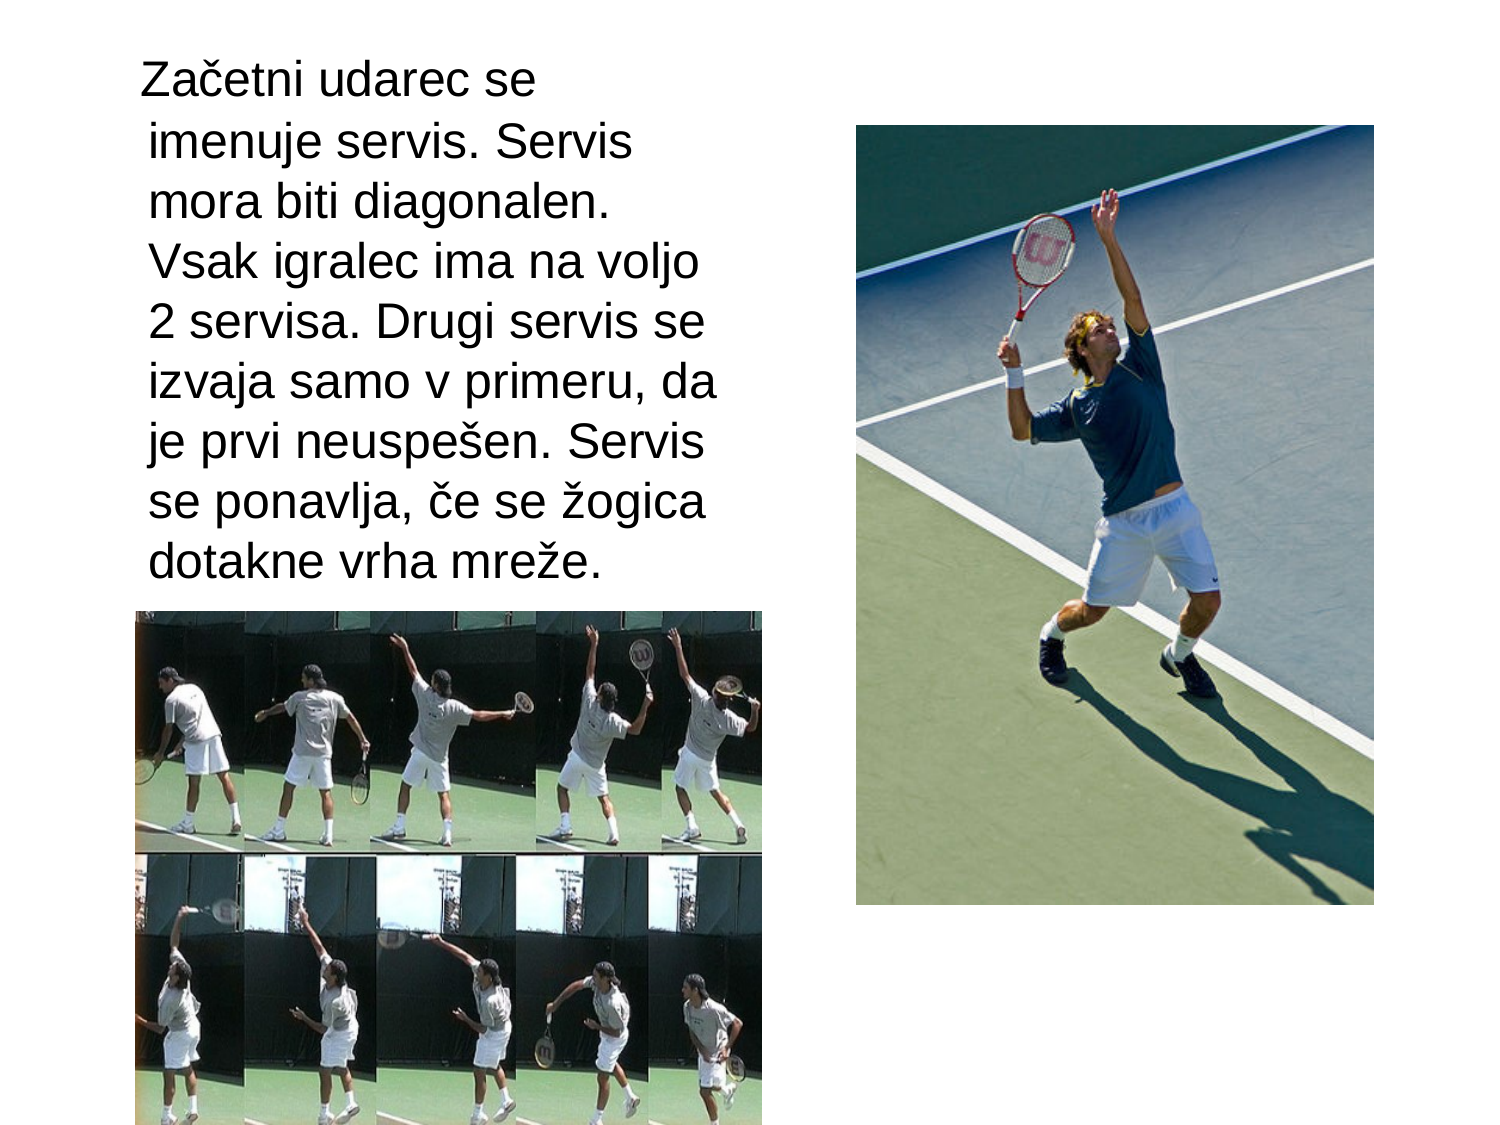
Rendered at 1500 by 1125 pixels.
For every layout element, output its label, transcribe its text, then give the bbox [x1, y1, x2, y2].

list Začetni udarec se imenuje servis. Servis mora biti diagonalen. Vsak igralec ima na voljo 2 servisa. Drugi servis se izvaja samo v primeru, da je prvi neuspešen. Servis se ponavlja, če se žogica dotakne vrha mreže. [76, 31, 740, 774]
picture [856, 125, 1374, 905]
picture [135, 611, 762, 1125]
